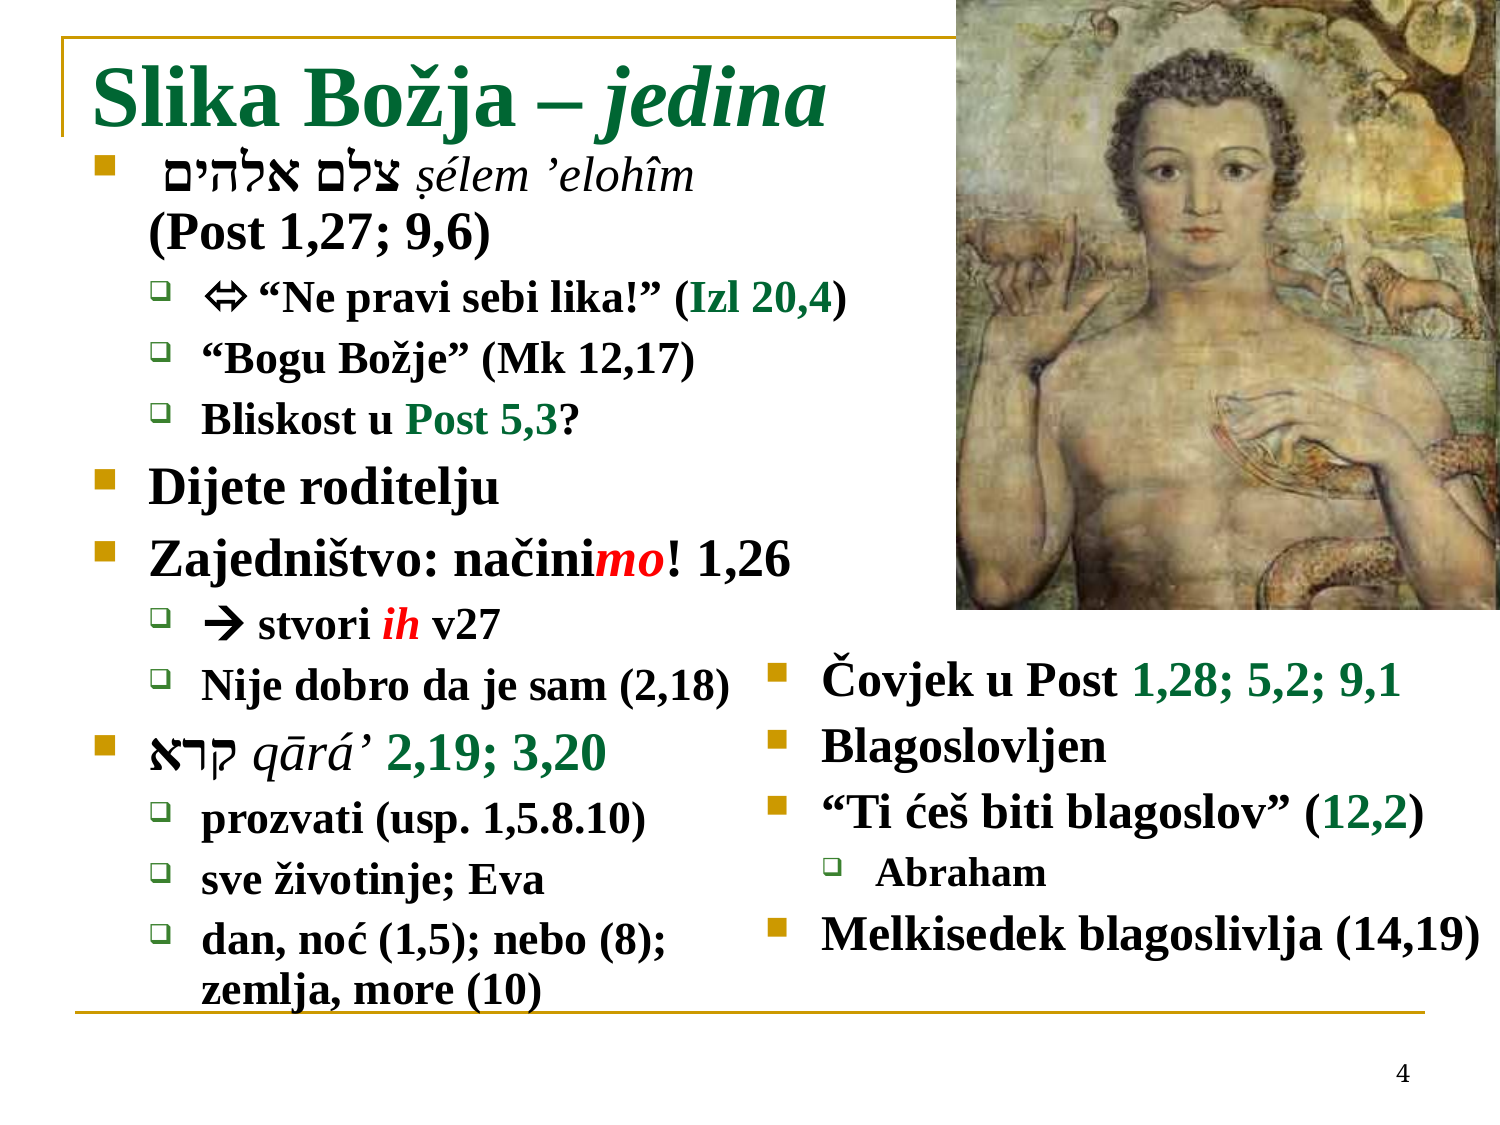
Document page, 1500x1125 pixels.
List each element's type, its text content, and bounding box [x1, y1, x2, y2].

list Čovjek u Post 1,28; 5,2; 9,1 Blagoslovljen “Ti ćeš biti blagoslov” (12,2) Abraham Melkisedek blagoslivlja (14,19) [750, 645, 1500, 1012]
list צלם אלהים ṣélem ’elohîm (Post 1,27; 9,6)  “Ne pravi sebi lika!” (Izl 20,4) “Bogu Božje” (Mk 12,17) Bliskost u Post 5,3? Dijete roditelju Zajedništvo: načinimo! 1,26  stvori ih v27 Nije dobro da je sam (2,18) קרא qārá’ 2,19; 3,20 prozvati (usp. 1,5.8.10) sve životinje; Eva dan, noć (1,5); nebo (8); zemlja, more (10) [76, 137, 957, 1024]
title Slika Božja – jedina [76, 31, 956, 137]
picture [956, 0, 1500, 610]
text_box <number> [1074, 1024, 1426, 1100]
